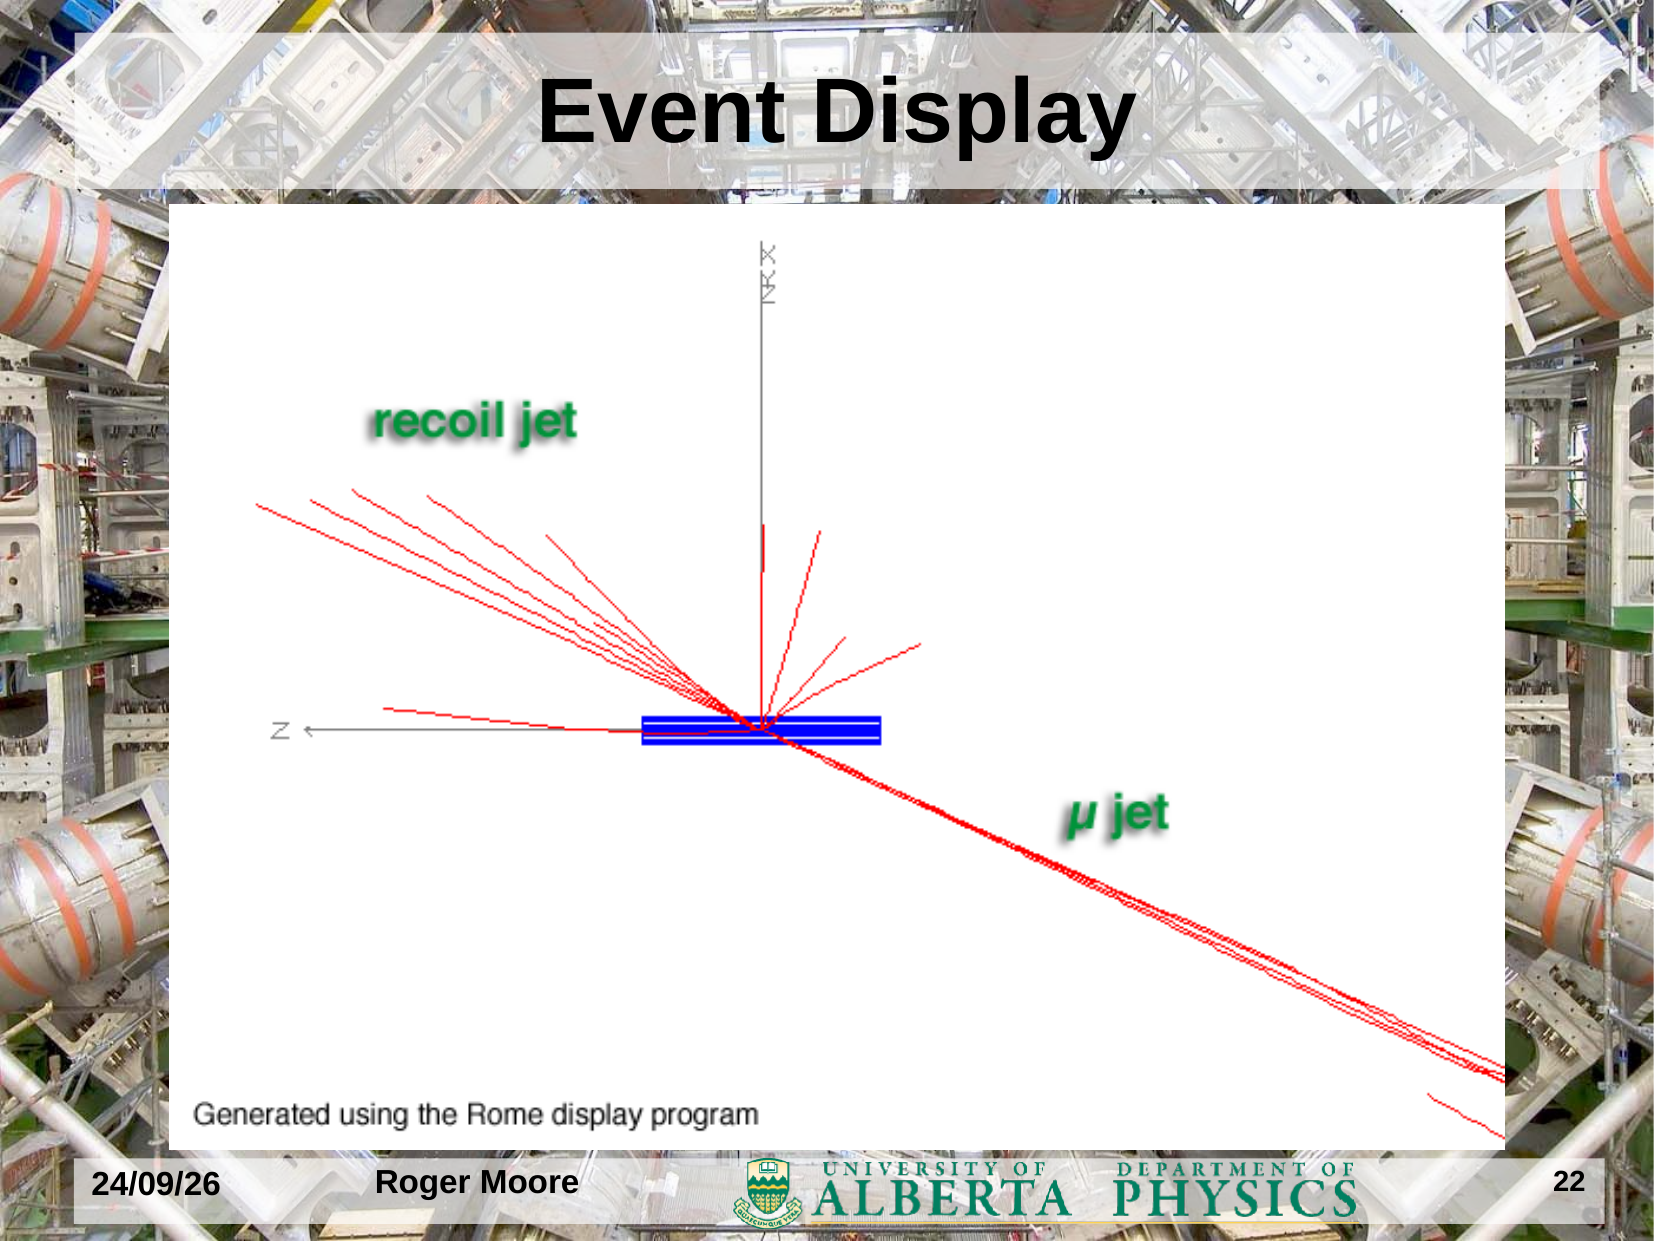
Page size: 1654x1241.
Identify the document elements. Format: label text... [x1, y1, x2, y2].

title Event Display [74, 32, 1600, 189]
picture [0, 0, 1654, 1241]
